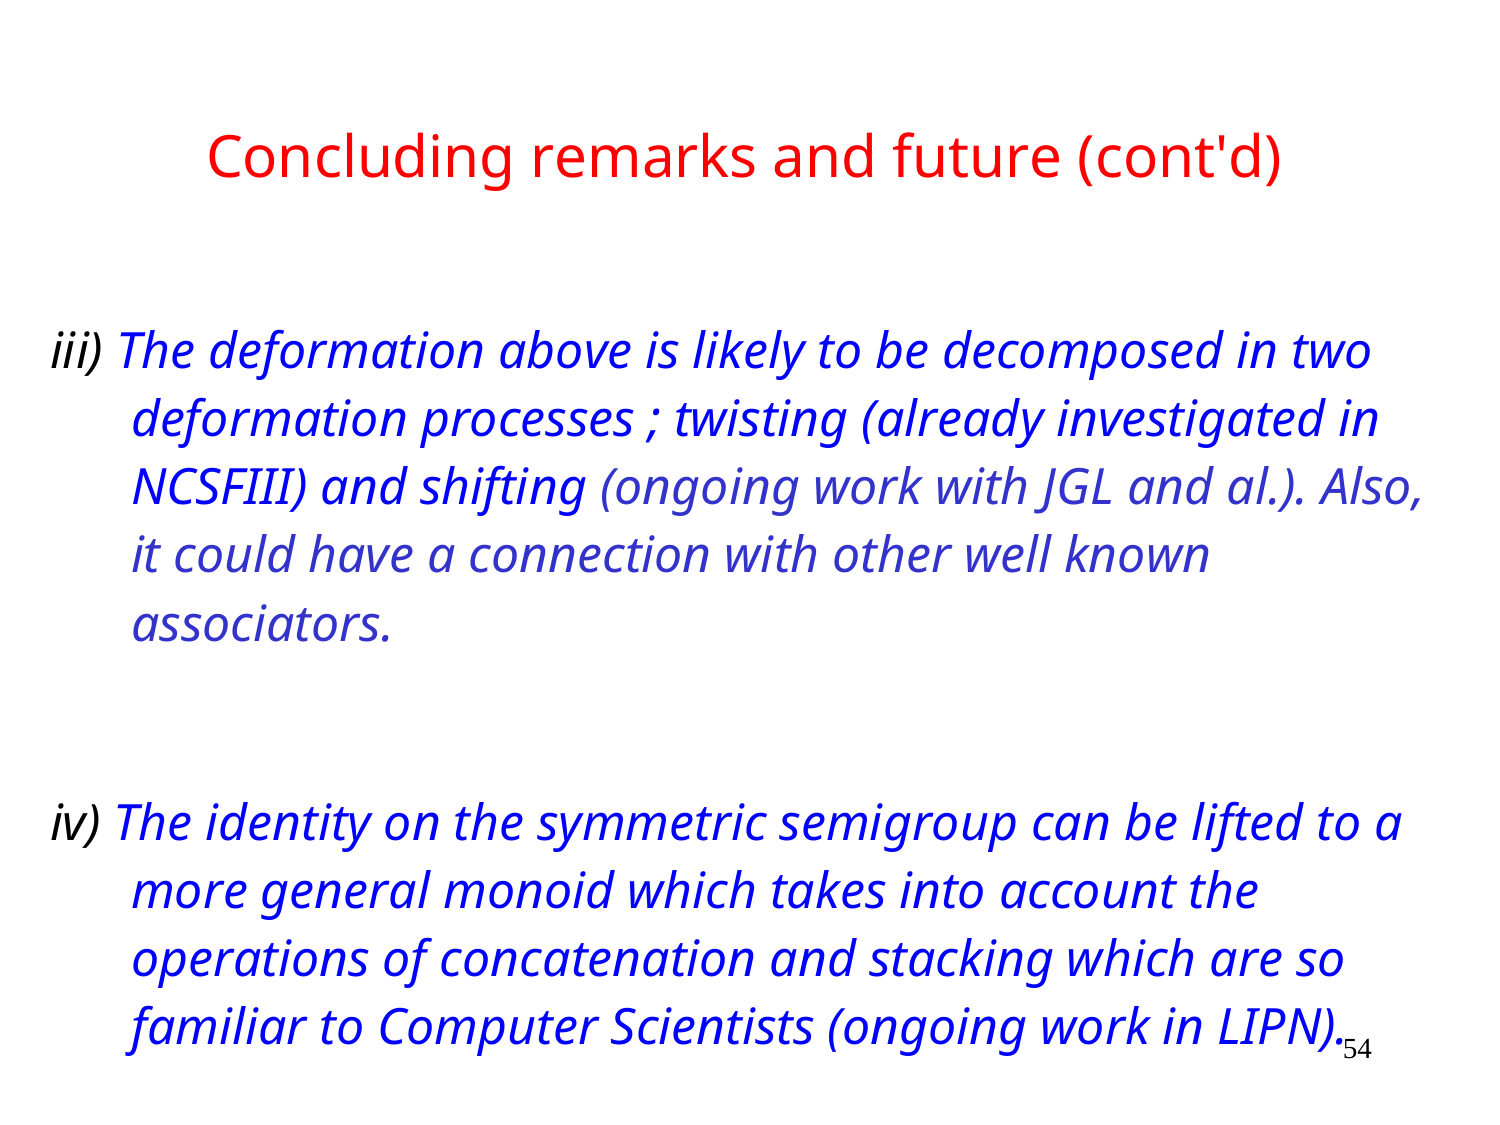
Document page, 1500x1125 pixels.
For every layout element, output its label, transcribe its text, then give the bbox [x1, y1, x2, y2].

text_box Concluding remarks and future (cont'd) iii) The deformation above is likely to be decomposed in two deformation processes ; twisting (already investigated in NCSFIII) and shifting (ongoing work with JGL and al.). Also, it could have a connection with other well known associators. iv) The identity on the symmetric semigroup can be lifted to a more general monoid which takes into account the operations of concatenation and stacking which are so familiar to Computer Scientists (ongoing work in LIPN). [50, 107, 1453, 1068]
